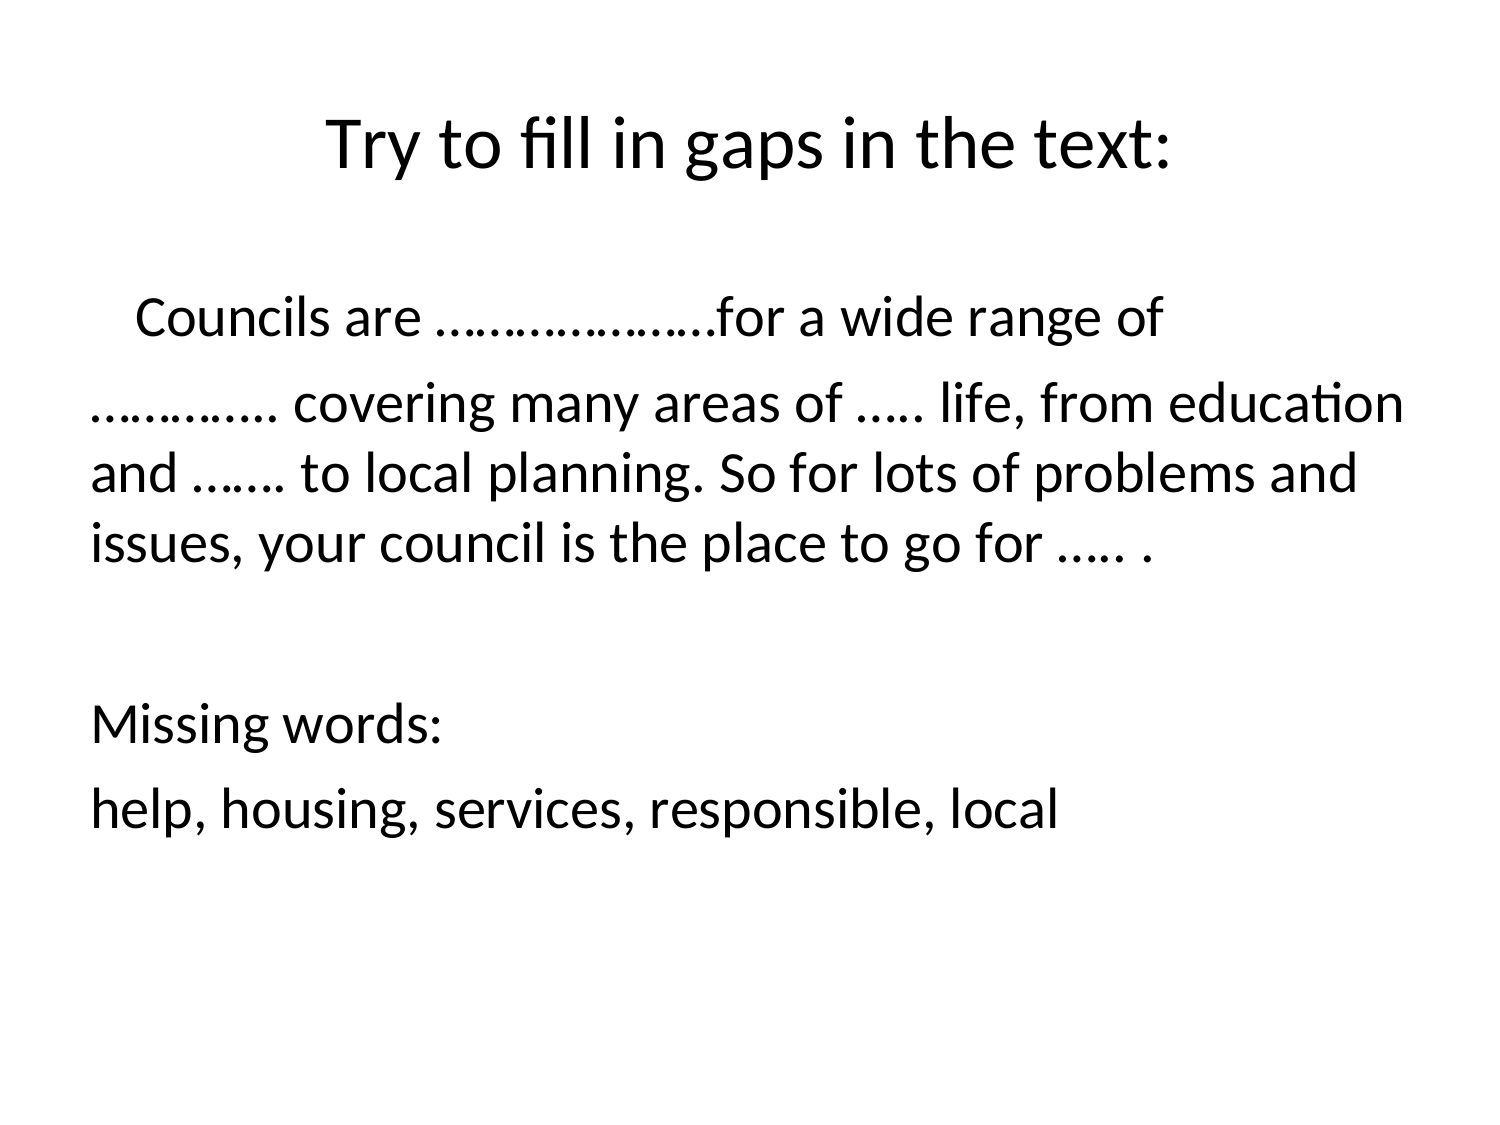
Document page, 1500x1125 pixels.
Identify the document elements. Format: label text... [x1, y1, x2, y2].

list Councils are …………………for a wide range of ………….. covering many areas of ….. life, from education and ……. to local planning. So for lots of problems and issues, your council is the place to go for ….. . Missing words: help, housing, services, responsible, local [75, 262, 1426, 1006]
title Try to fill in gaps in the text: [75, 45, 1426, 233]
